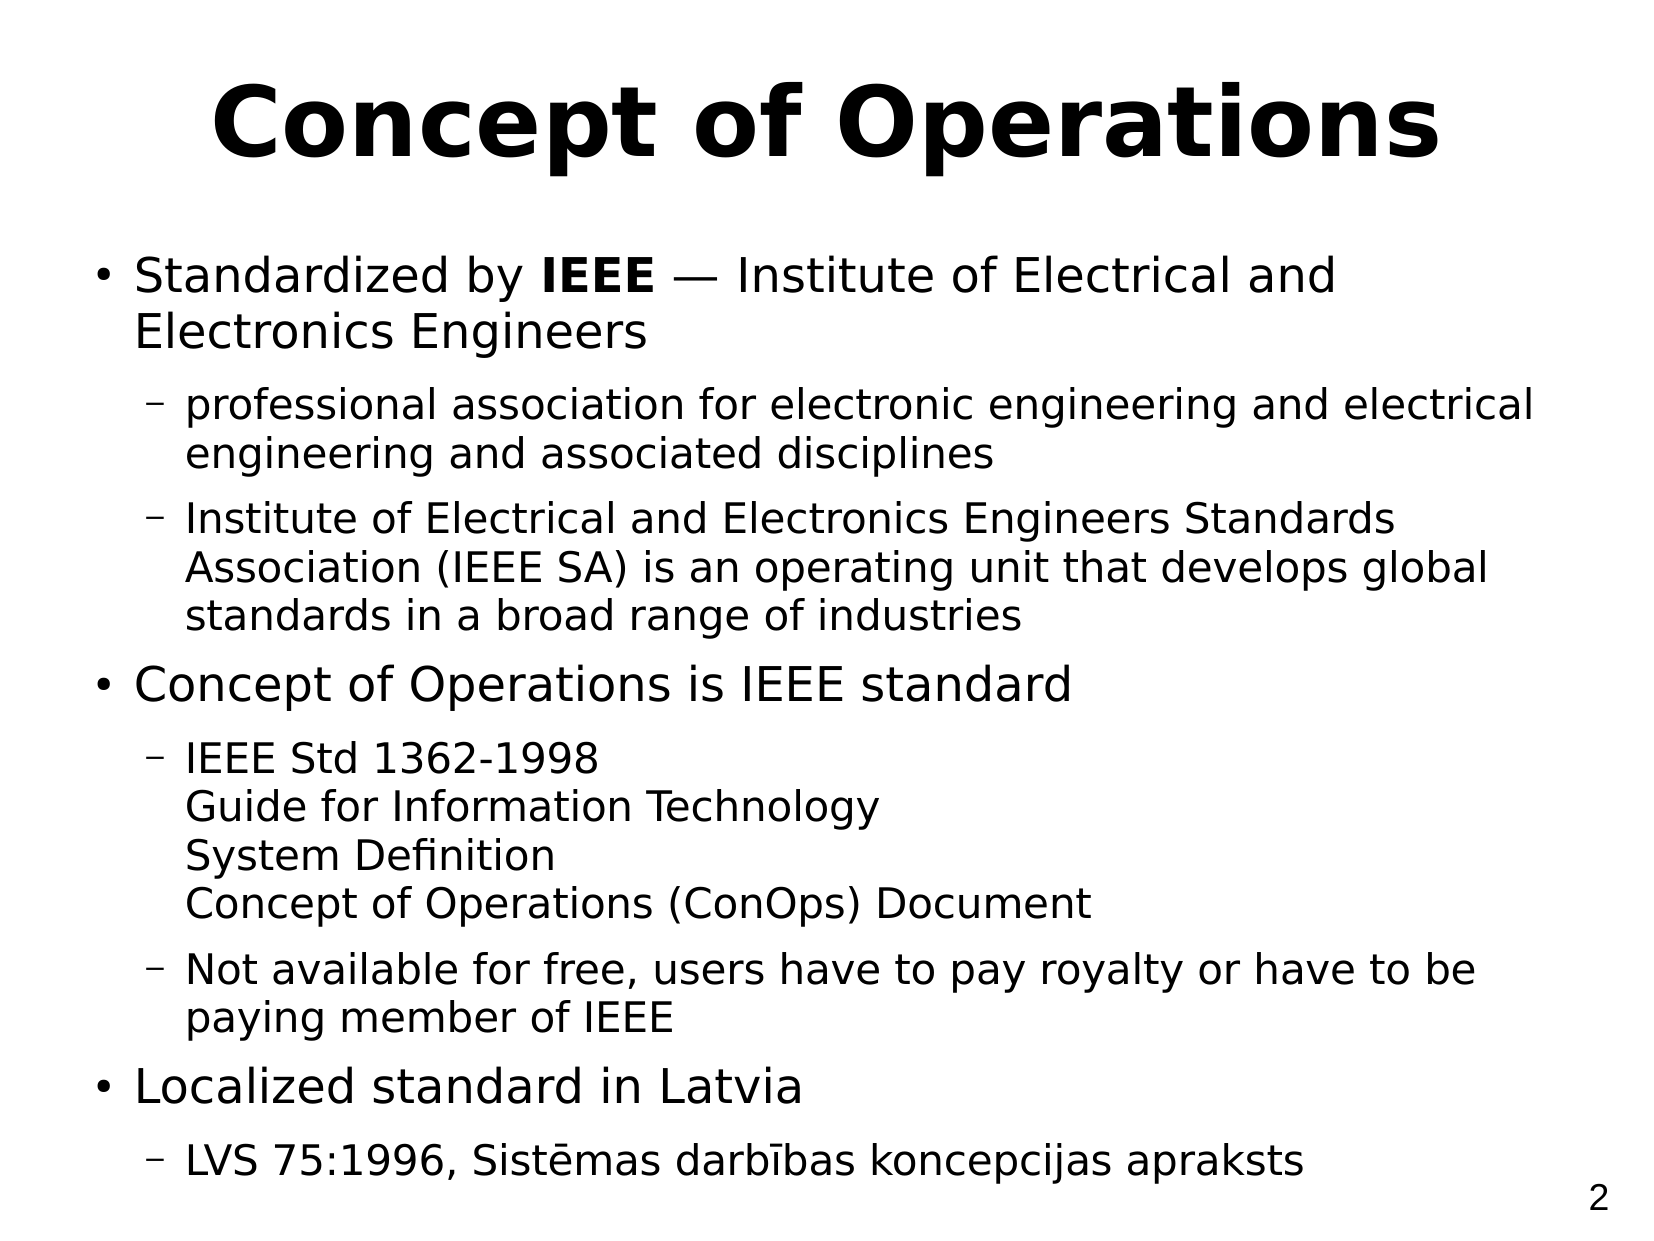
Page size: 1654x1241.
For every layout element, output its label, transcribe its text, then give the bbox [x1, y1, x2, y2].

title Concept of Operations [82, 49, 1571, 196]
list Standardized by IEEE — Institute of Electrical and Electronics Engineers professional association for electronic engineering and electrical engineering and associated disciplines Institute of Electrical and Electronics Engineers Standards Association (IEEE SA) is an operating unit that develops global standards in a broad range of industries Concept of Operations is IEEE standard IEEE Std 1362-1998 Guide for Information Technology System Definition Concept of Operations (ConOps) Document Not available for free, users have to pay royalty or have to be paying member of IEEE Localized standard in Latvia LVS 75:1996, Sistēmas darbības koncepcijas apraksts [82, 248, 1538, 1186]
